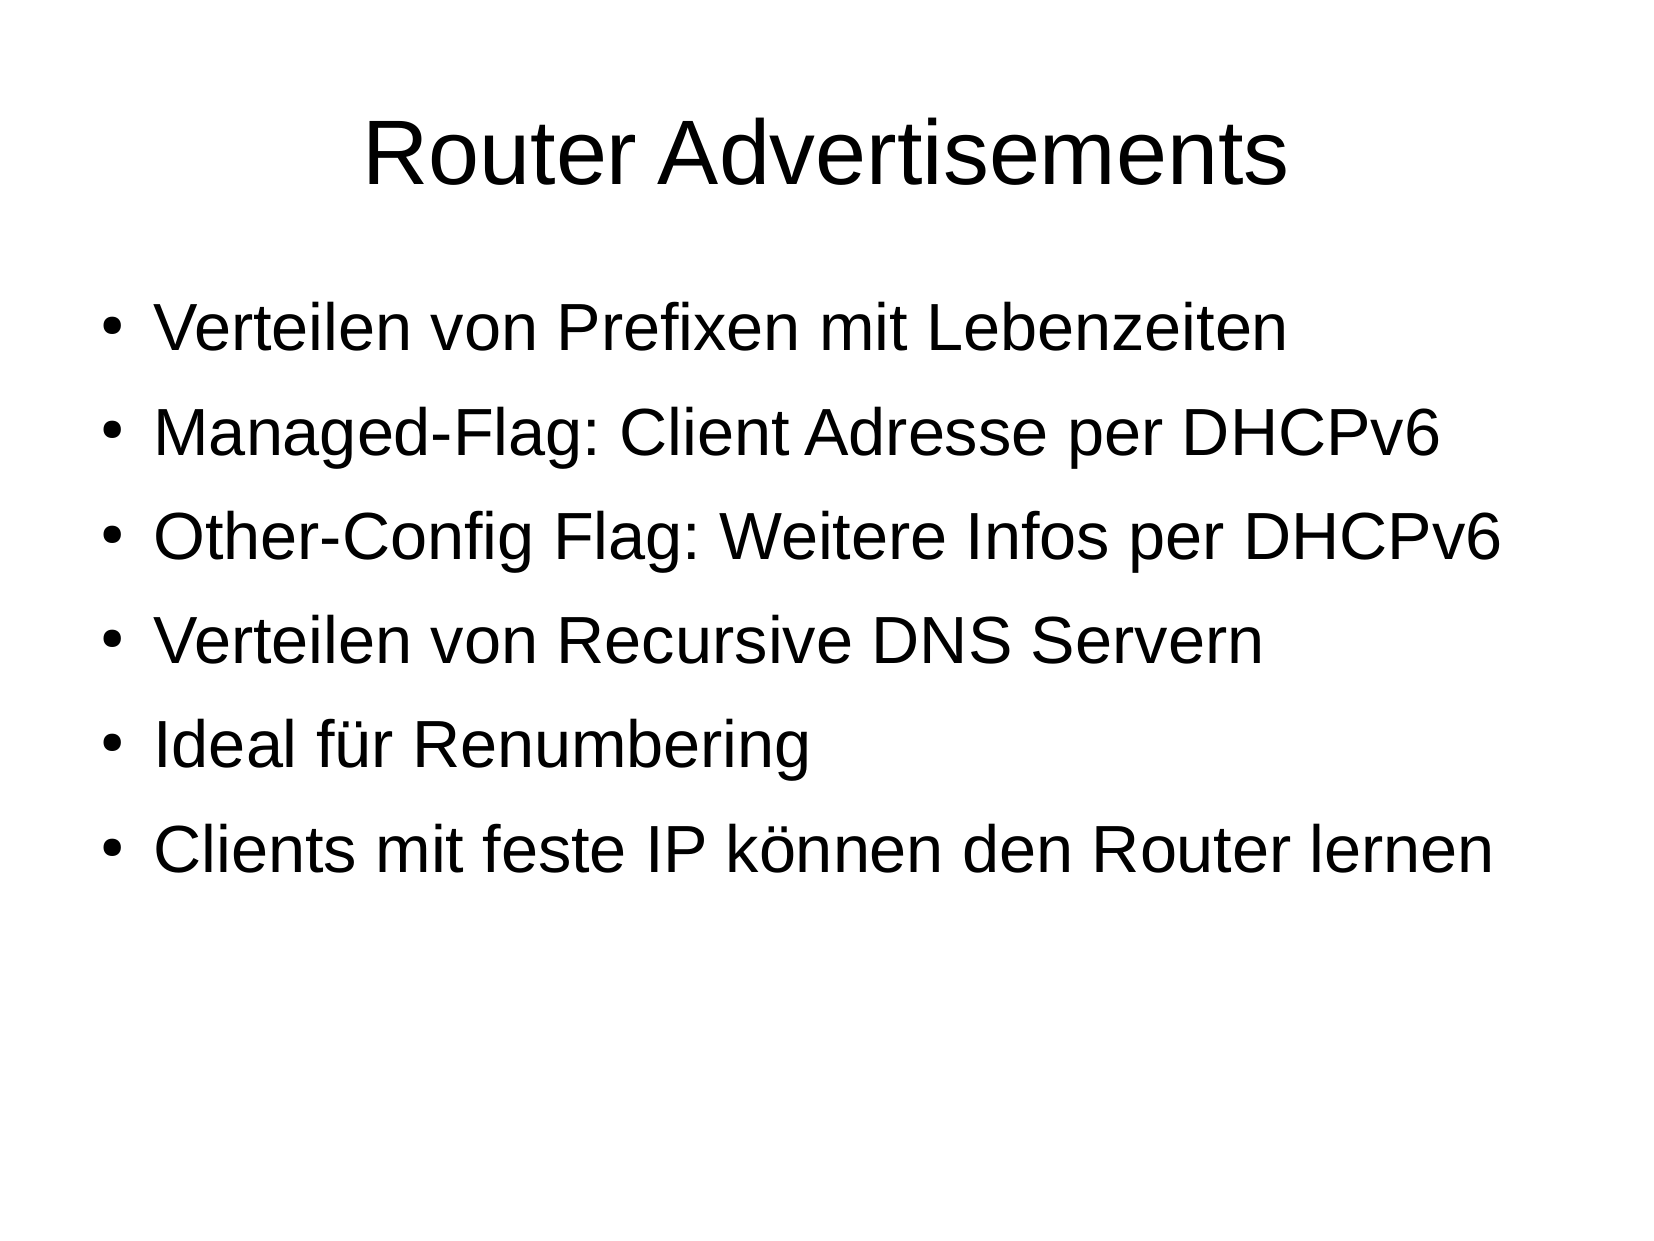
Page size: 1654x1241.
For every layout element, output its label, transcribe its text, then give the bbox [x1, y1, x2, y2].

title Router Advertisements [82, 49, 1571, 257]
list Verteilen von Prefixen mit Lebenzeiten Managed-Flag: Client Adresse per DHCPv6 Other-Config Flag: Weitere Infos per DHCPv6 Verteilen von Recursive DNS Servern Ideal für Renumbering Clients mit feste IP können den Router lernen [82, 290, 1571, 1010]
